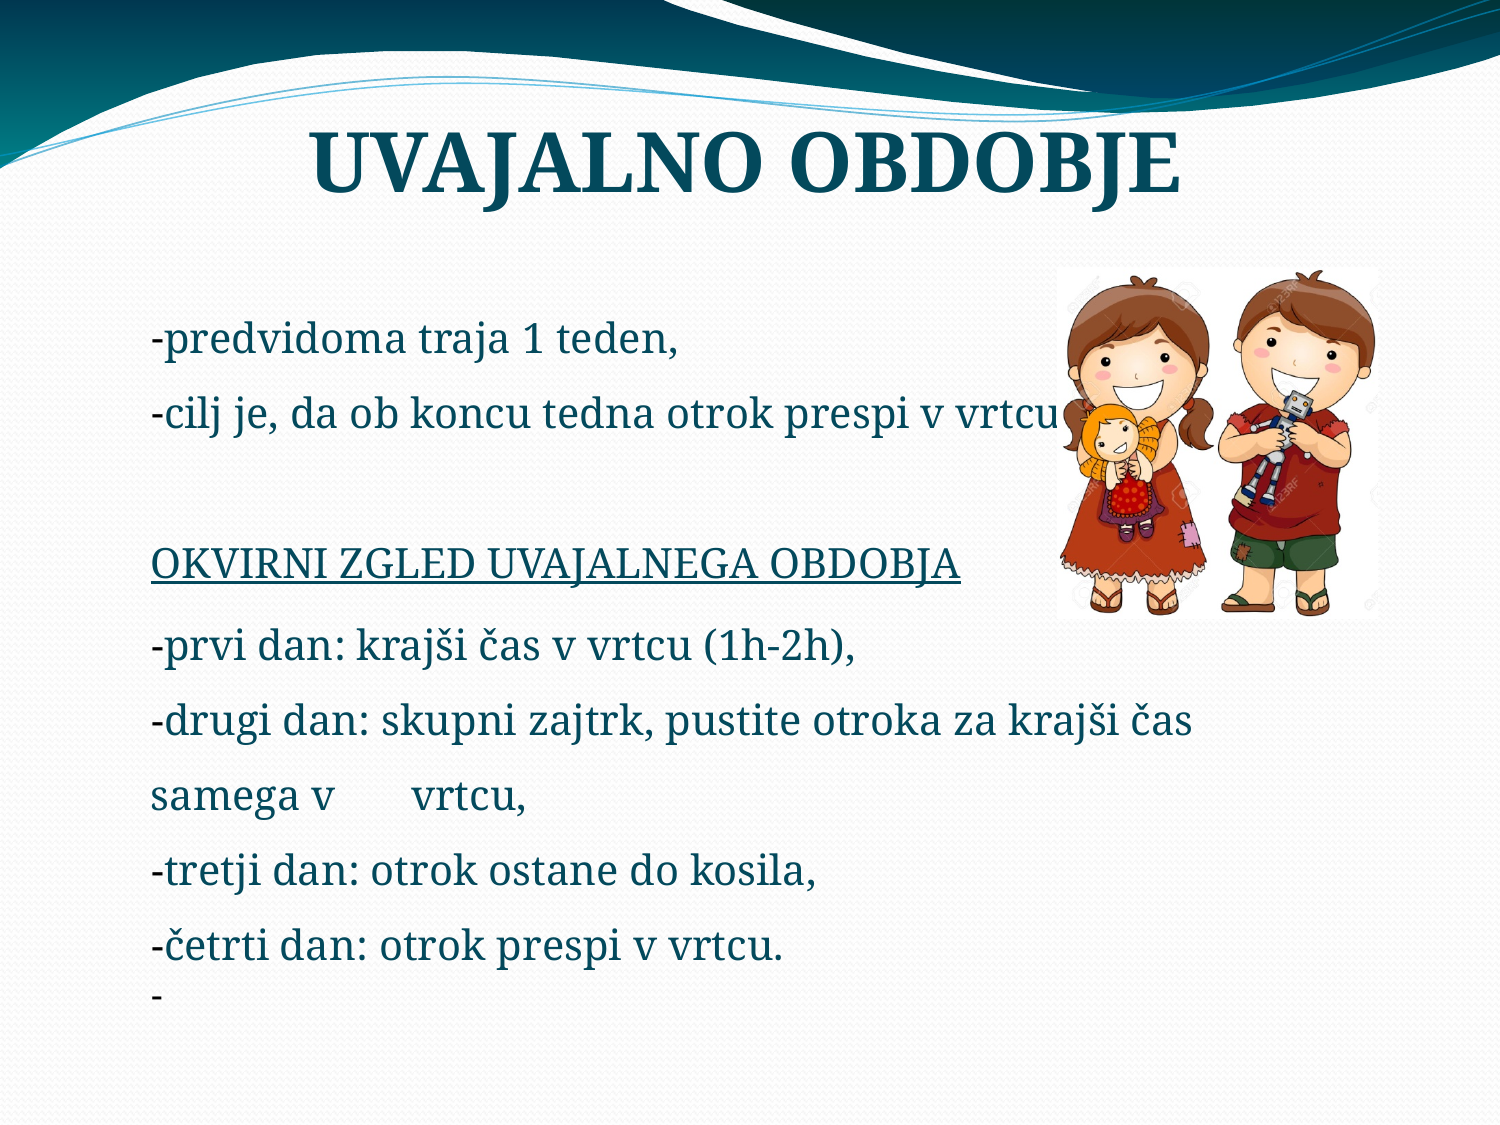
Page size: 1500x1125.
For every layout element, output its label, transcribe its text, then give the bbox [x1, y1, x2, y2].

text_box UVAJALNO OBDOBJE [183, 102, 1308, 217]
picture [1057, 267, 1378, 619]
text_box predvidoma traja 1 teden, cilj je, da ob koncu tedna otrok prespi v vrtcu. OKVIRNI ZGLED UVAJALNEGA OBDOBJA prvi dan: krajši čas v vrtcu (1h-2h), drugi dan: skupni zajtrk, pustite otroka za krajši čas samega v vrtcu, tretji dan: otrok ostane do kosila, četrti dan: otrok prespi v vrtcu. [136, 279, 1329, 1028]
